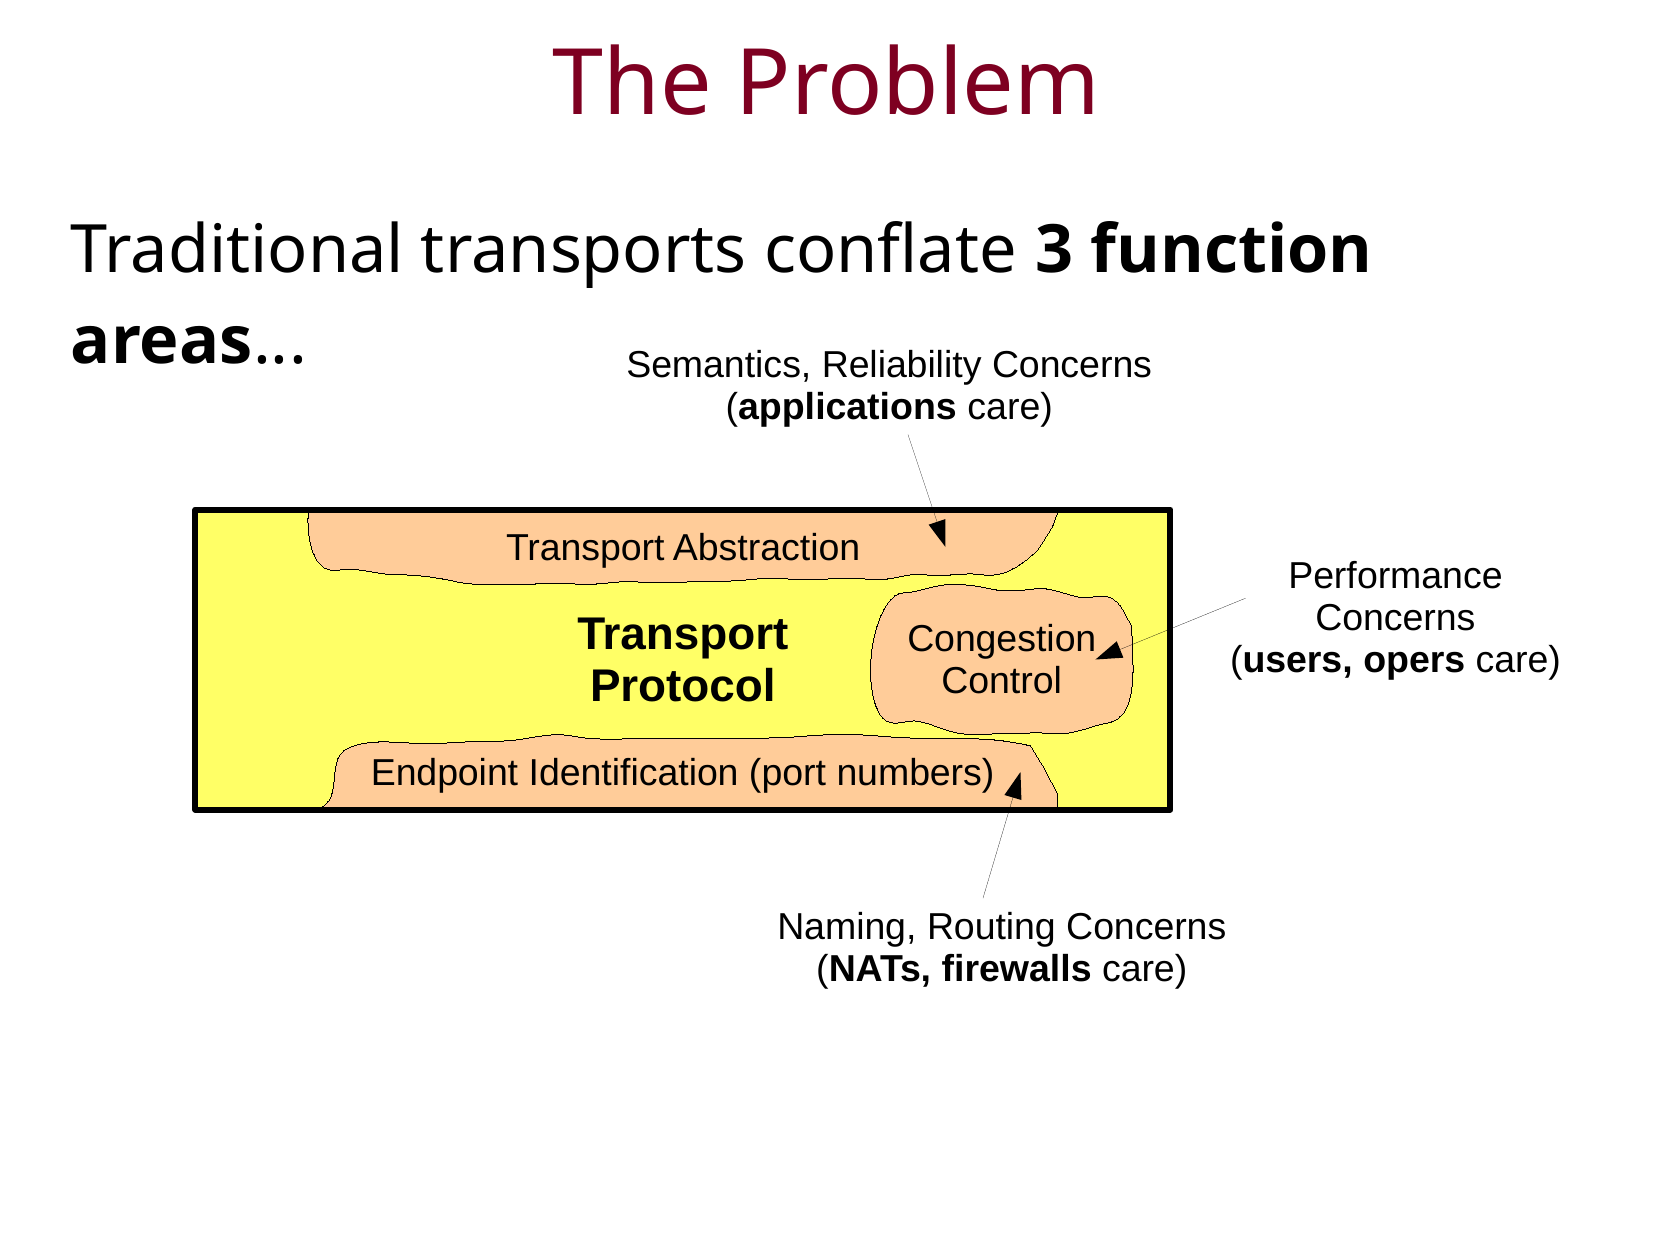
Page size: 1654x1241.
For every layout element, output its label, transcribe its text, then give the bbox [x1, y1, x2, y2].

list Traditional transports conflate 3 function areas... To break transport logjam, must separate concerns [70, 201, 1601, 1134]
text_box Transport Protocol [198, 513, 1167, 807]
text_box Semantics, Reliability Concerns (applications care) [607, 335, 1171, 435]
title The Problem [82, 8, 1571, 151]
text_box Congestion Control [870, 584, 1134, 735]
text_box Performance Concerns (users, opers care) [1207, 547, 1583, 688]
text_box Transport Abstraction [307, 513, 1058, 585]
text_box Endpoint Identification (port numbers) [321, 734, 1058, 807]
text_box Naming, Routing Concerns (NATs, firewalls care) [757, 898, 1246, 998]
